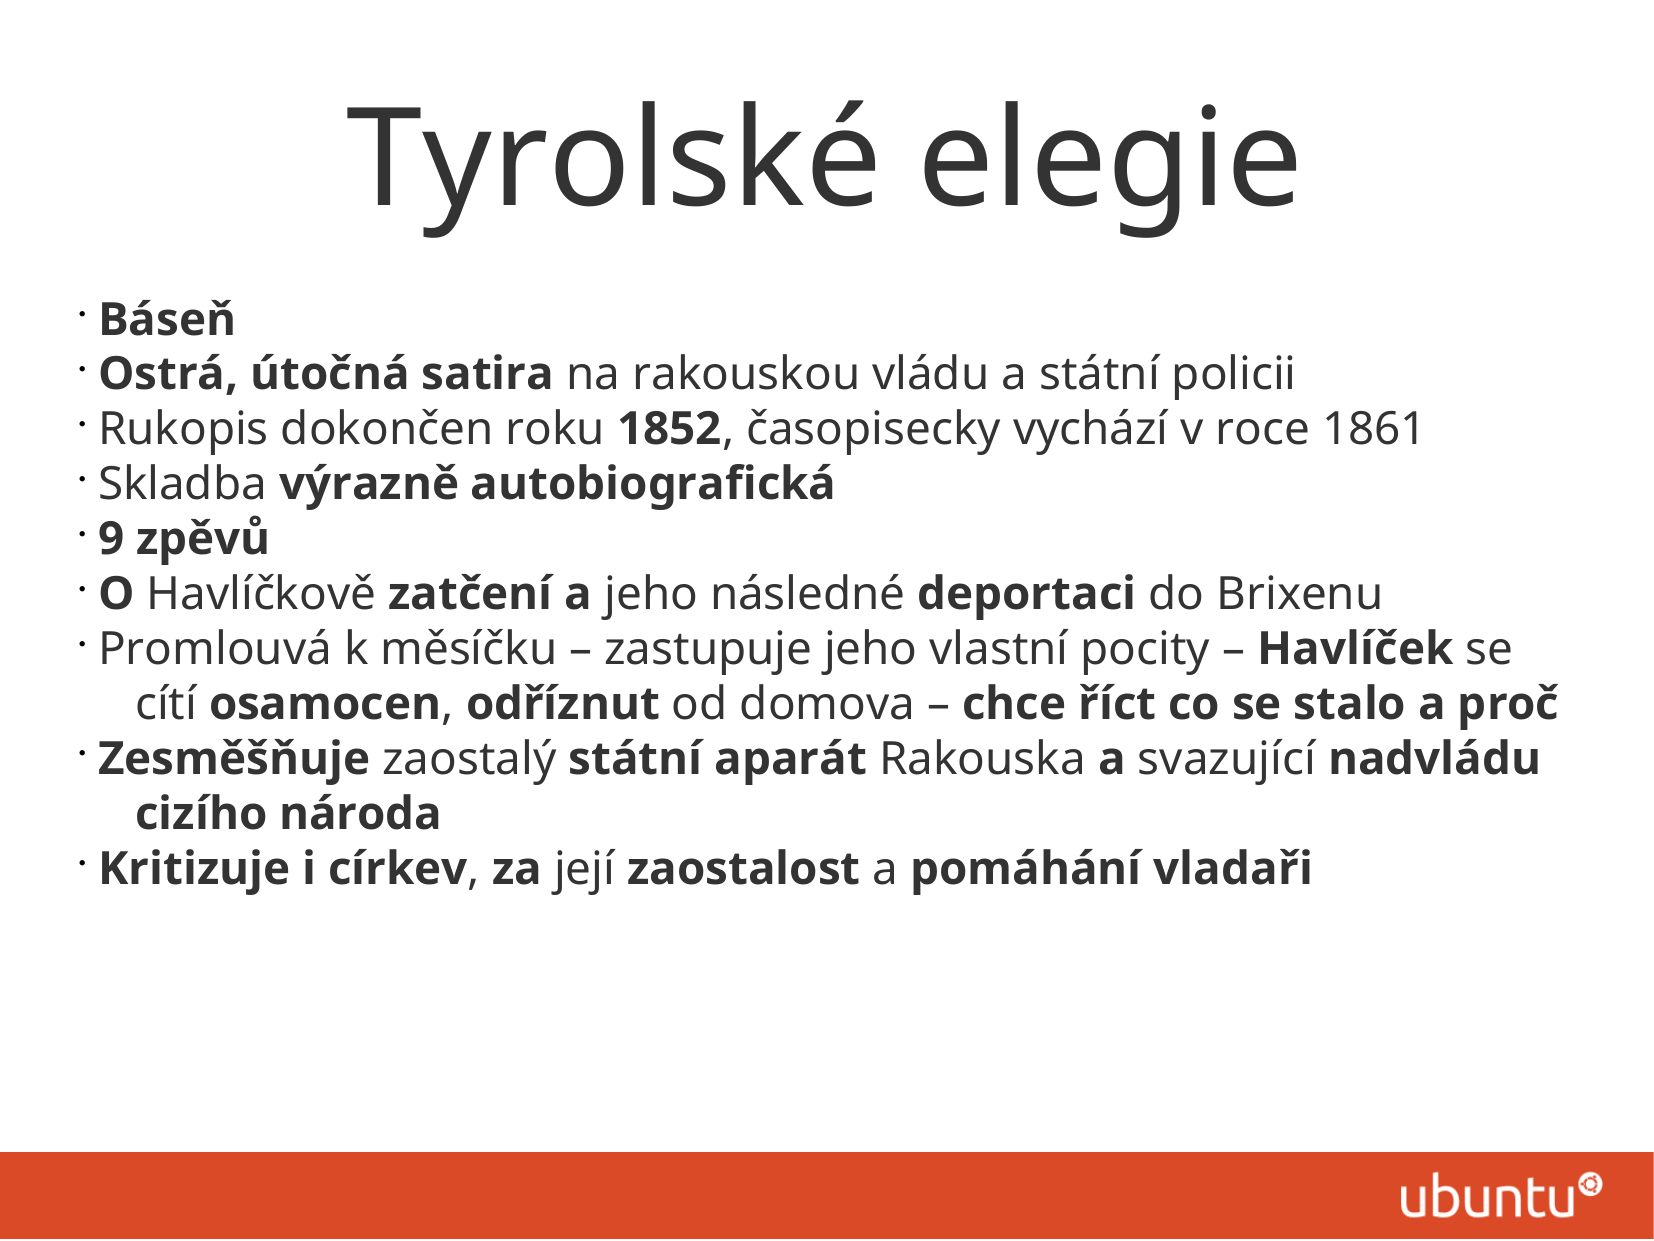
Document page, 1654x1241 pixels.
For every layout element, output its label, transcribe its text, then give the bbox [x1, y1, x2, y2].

list Báseň Ostrá, útočná satira na rakouskou vládu a státní policii Rukopis dokončen roku 1852, časopisecky vychází v roce 1861 Skladba výrazně autobiografická 9 zpěvů O Havlíčkově zatčení a jeho následné deportaci do Brixenu Promlouvá k měsíčku – zastupuje jeho vlastní pocity – Havlíček se cítí osamocen, odříznut od domova – chce říct co se stalo a proč Zesměšňuje zaostalý státní aparát Rakouska a svazující nadvládu cizího národa Kritizuje i církev, za její zaostalost a pomáhání vladaři [70, 280, 1583, 1100]
title Tyrolské elegie [56, 74, 1596, 249]
picture [0, 1152, 1654, 1239]
